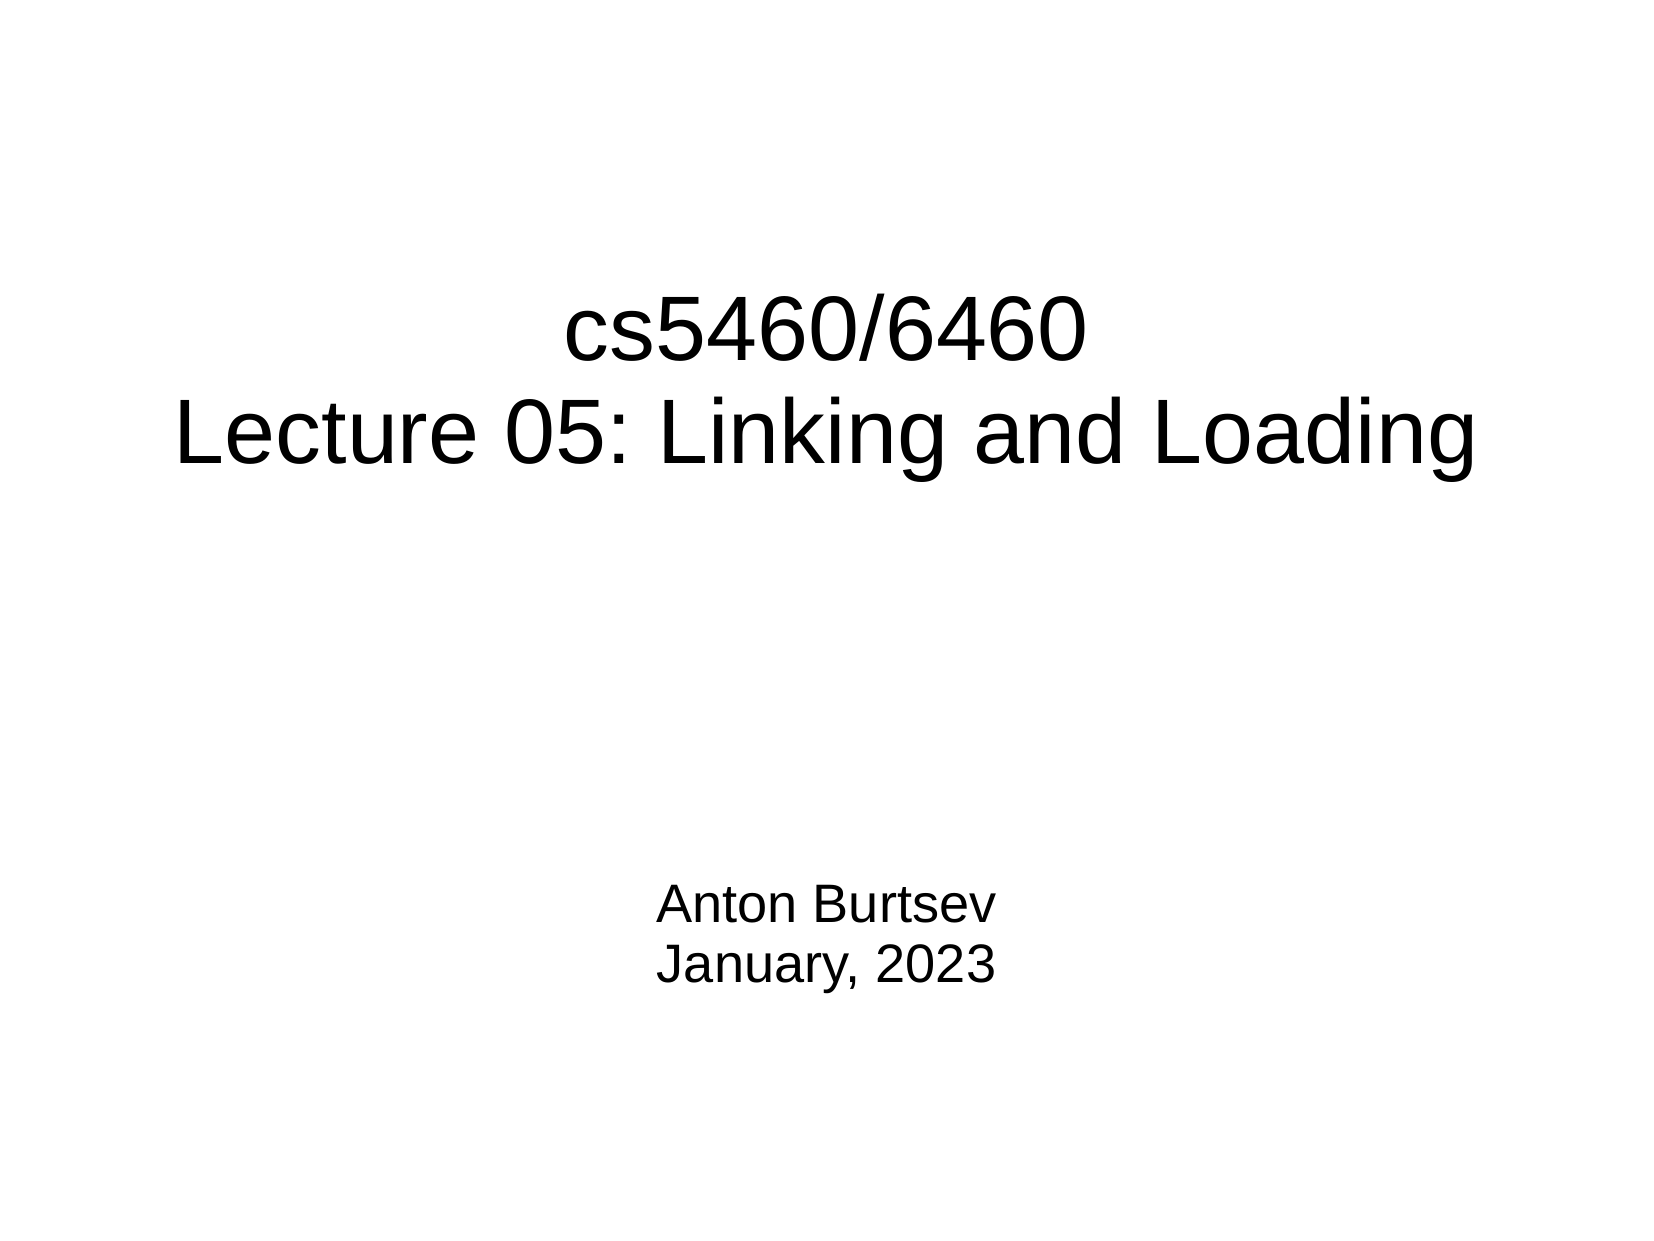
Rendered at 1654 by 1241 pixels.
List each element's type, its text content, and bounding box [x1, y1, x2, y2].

subtitle Anton Burtsev January, 2023 [82, 637, 1571, 1109]
title cs5460/6460 Lecture 05: Linking and Loading [82, 113, 1571, 637]
